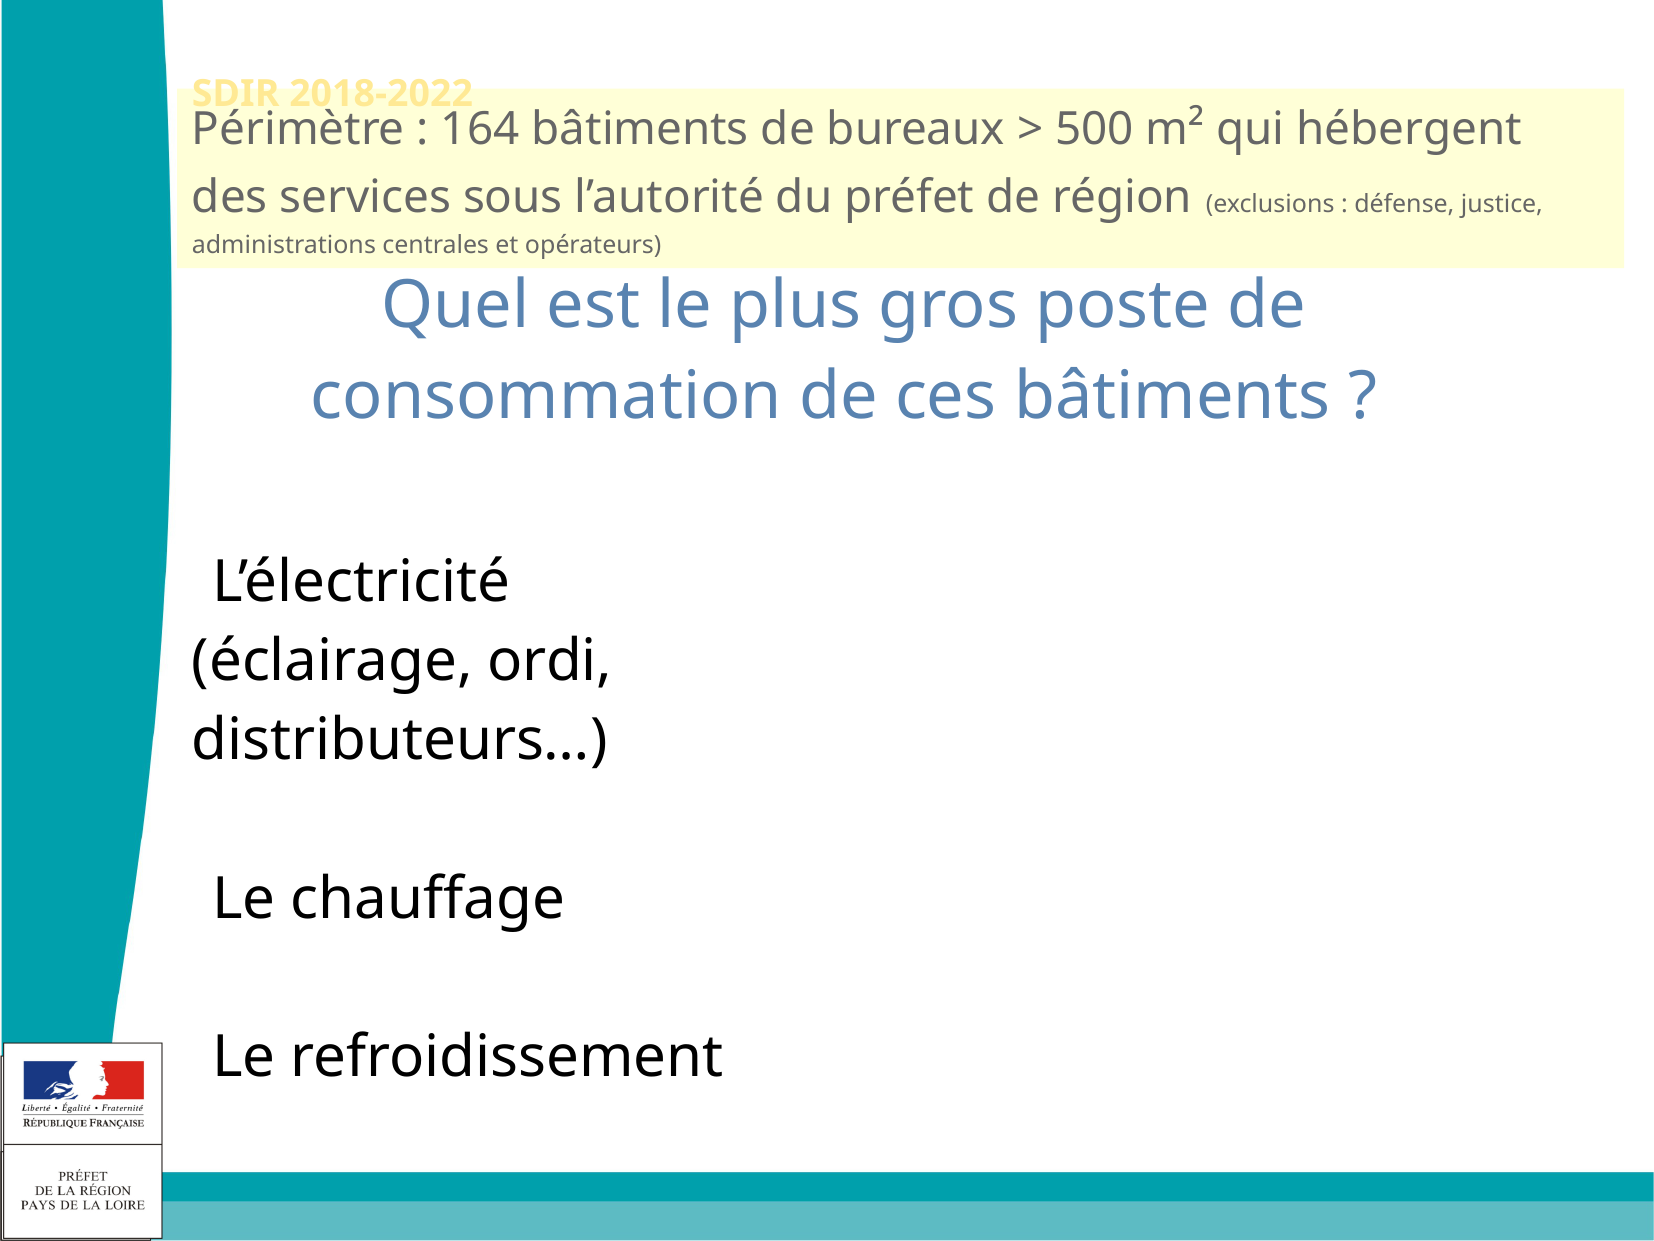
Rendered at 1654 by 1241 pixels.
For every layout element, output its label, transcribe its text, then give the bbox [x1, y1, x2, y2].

text_box Périmètre : 164 bâtiments de bureaux > 500 m² qui hébergent des services sous l’autorité du préfet de région (exclusions : défense, justice, administrations centrales et opérateurs) [177, 88, 1625, 207]
picture [0, 0, 1654, 1241]
text_box L’électricité (éclairage, ordi, distributeurs…) Le chauffage Le refroidissement [177, 531, 798, 1004]
text_box SDIR 2018-2022 [177, 59, 502, 119]
title Quel est le plus gros poste de consommation de ces bâtiments ? [147, 250, 1542, 443]
